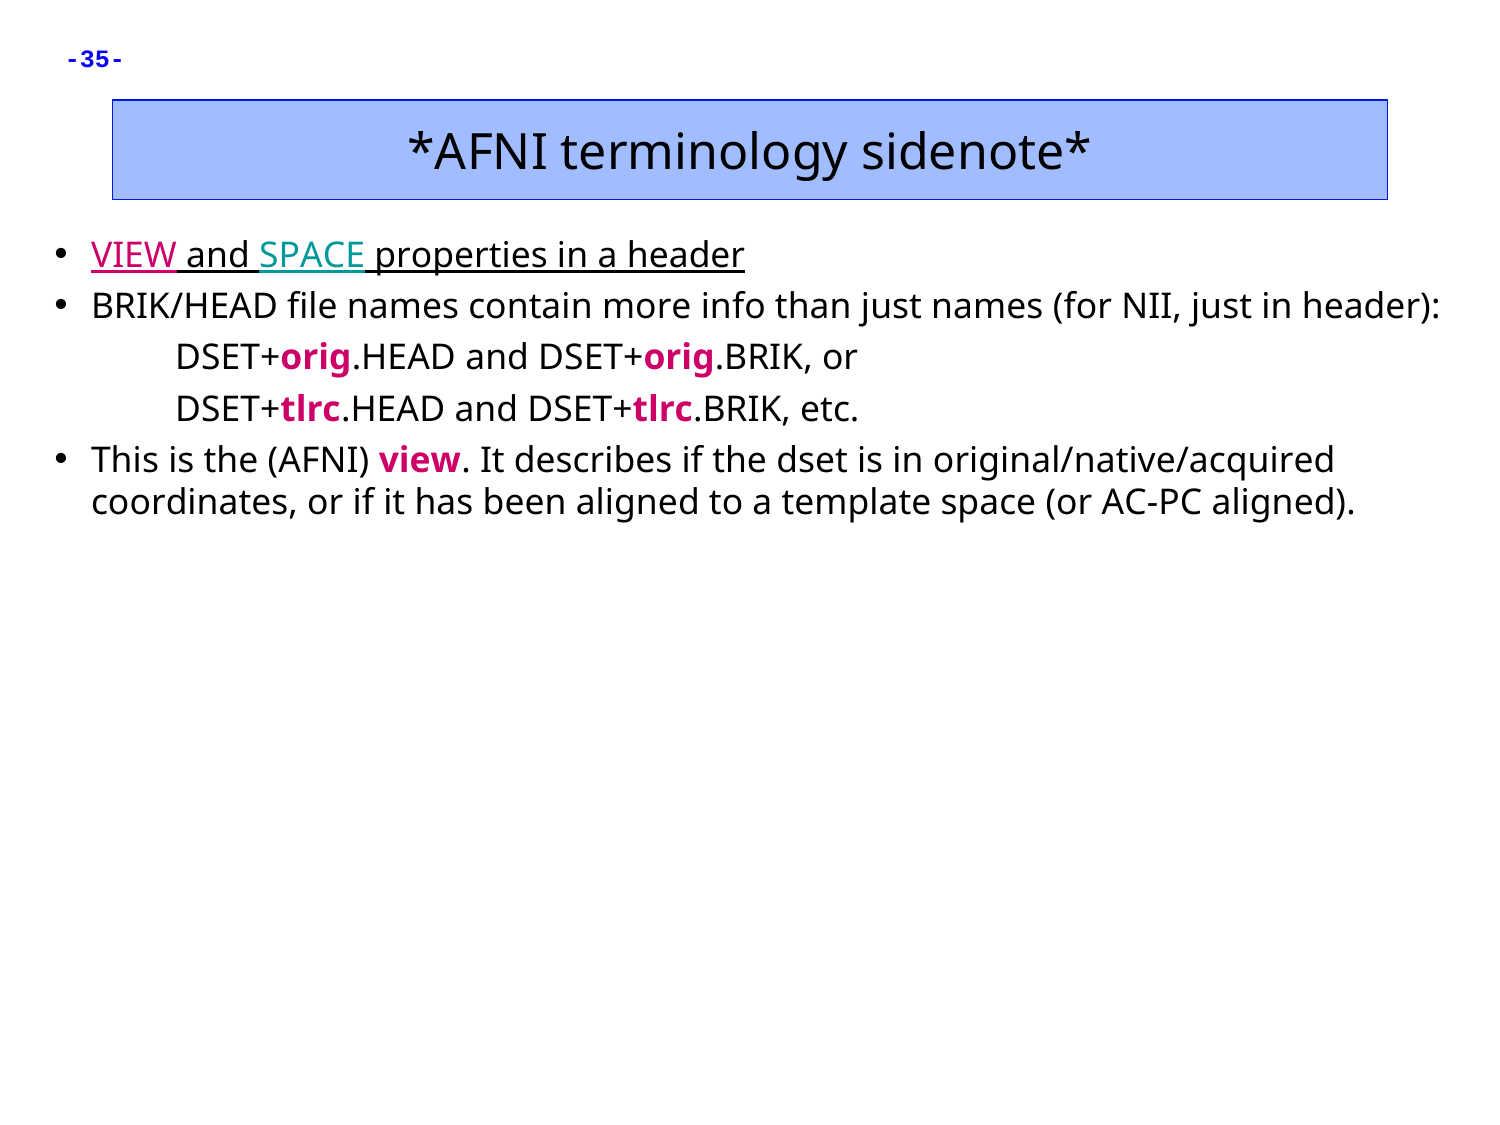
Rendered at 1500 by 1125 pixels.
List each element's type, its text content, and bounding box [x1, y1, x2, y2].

text_box VIEW and SPACE properties in a header BRIK/HEAD file names contain more info than just names (for NII, just in header): DSET+orig.HEAD and DSET+orig.BRIK, or DSET+tlrc.HEAD and DSET+tlrc.BRIK, etc. This is the (AFNI) view. It describes if the dset is in original/native/acquired coordinates, or if it has been aligned to a template space (or AC-PC aligned). [38, 223, 1458, 1057]
text_box *AFNI terminology sidenote* [112, 99, 1388, 200]
